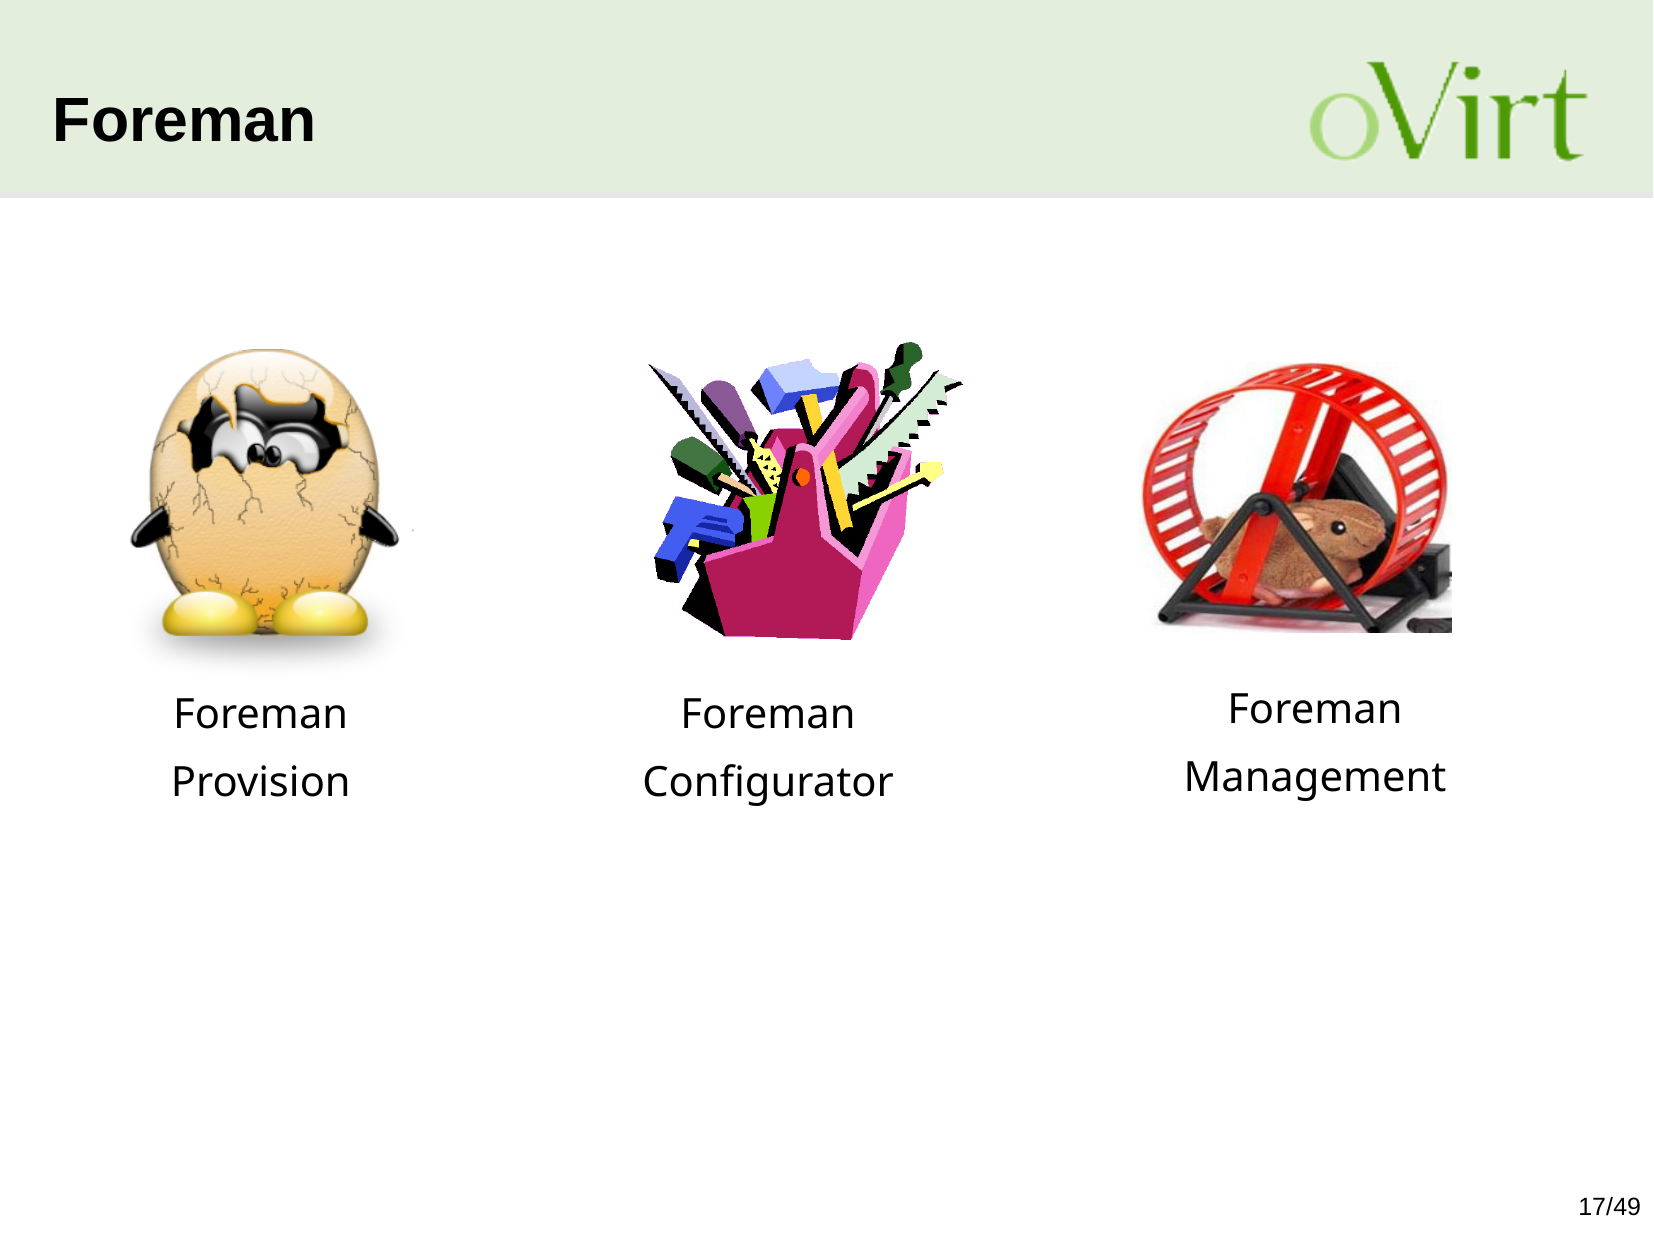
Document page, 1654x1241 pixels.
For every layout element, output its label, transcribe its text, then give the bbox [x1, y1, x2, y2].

picture [647, 339, 965, 642]
text_box Foreman Provision [102, 679, 420, 813]
picture [1139, 362, 1452, 633]
title Foreman [52, 14, 1330, 154]
picture [1289, 36, 1613, 181]
text_box Foreman Configurator [609, 679, 927, 813]
text_box Foreman Management [1156, 673, 1474, 808]
picture [101, 348, 433, 680]
